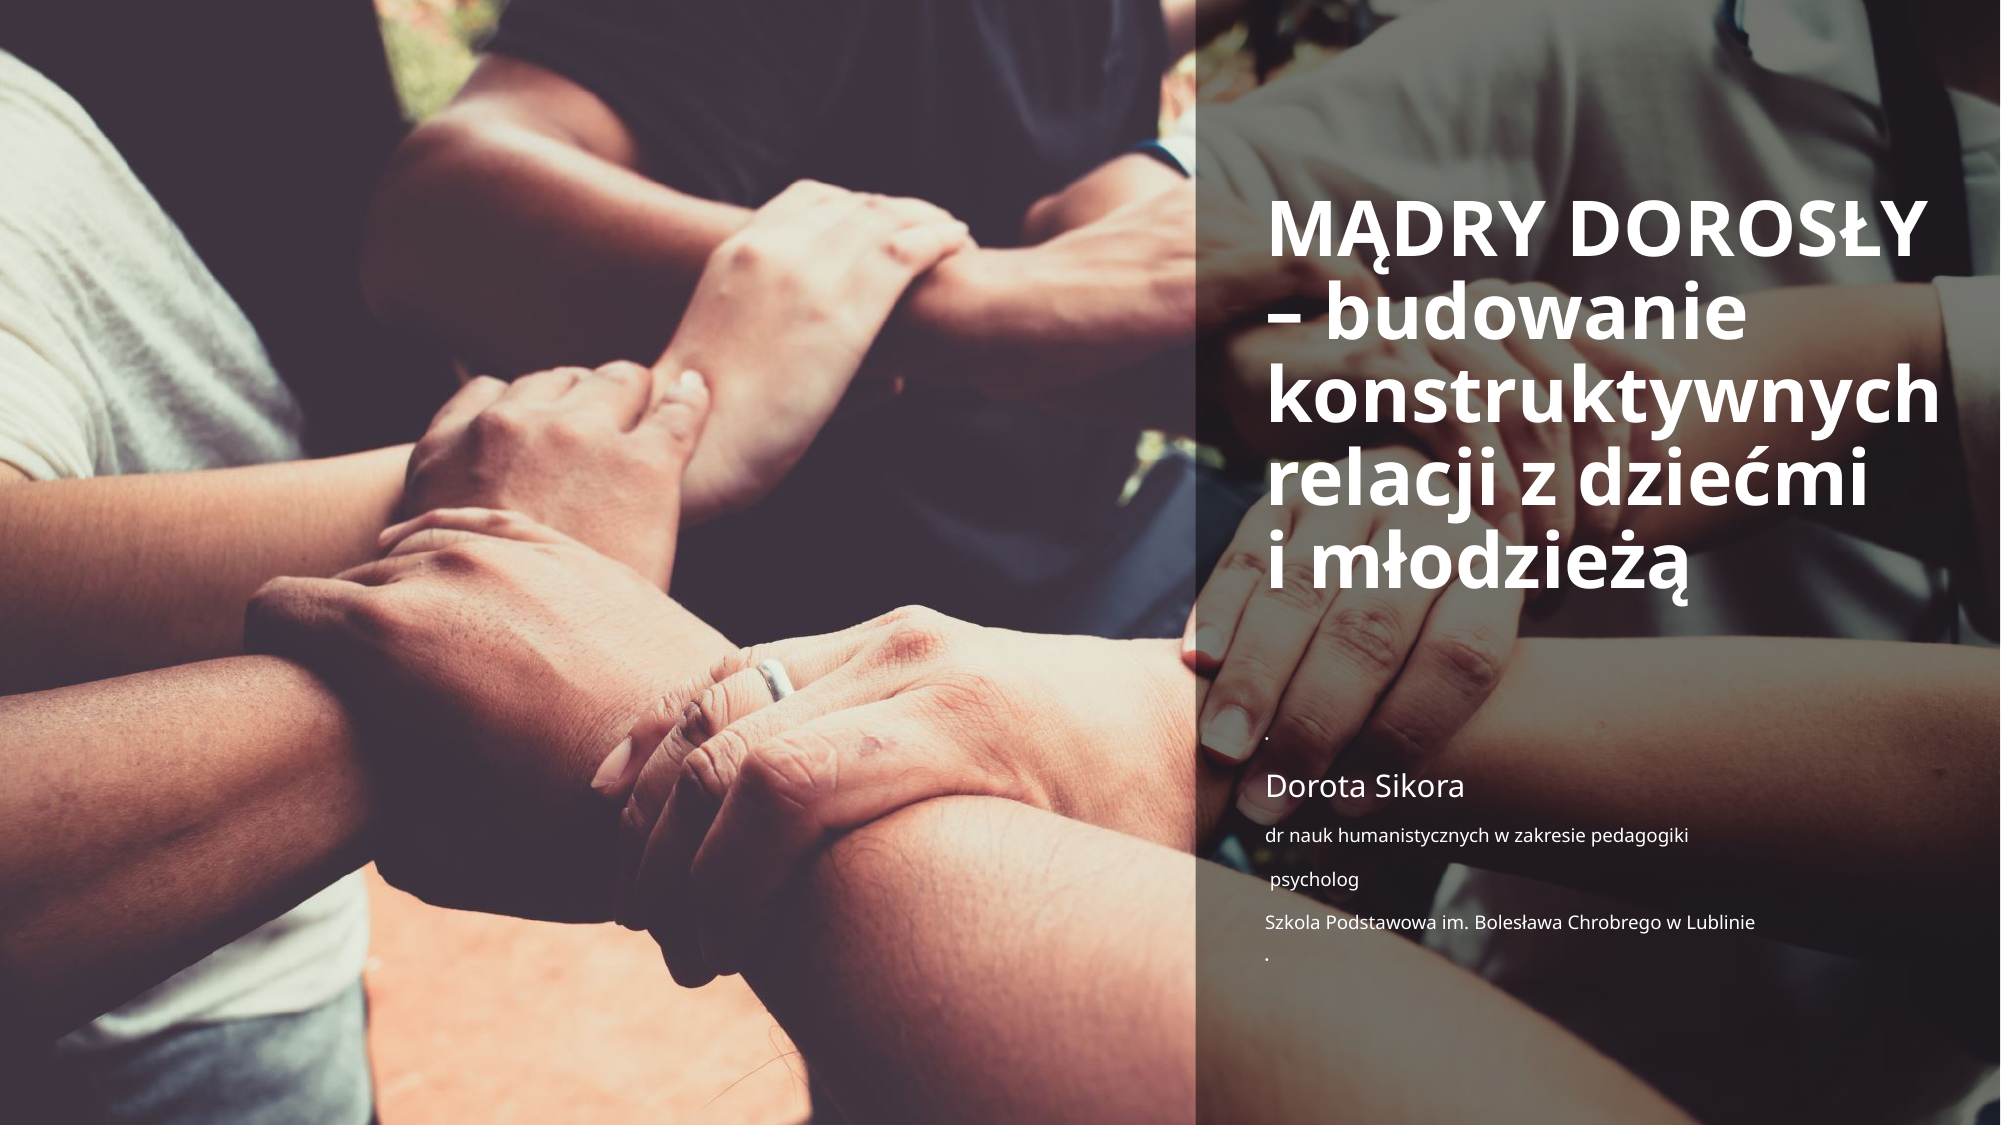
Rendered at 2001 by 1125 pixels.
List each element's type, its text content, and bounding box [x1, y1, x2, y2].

subtitle Dorota Sikora dr nauk humanistycznych w zakresie pedagogiki psycholog Szkola Podstawowa im. Bolesława Chrobrego w Lublinie [1250, 725, 1896, 953]
picture [0, 0, 1196, 1125]
text_box [1196, 0, 2000, 1125]
title MĄDRY DOROSŁY – budowanie konstruktywnych relacji z dziećmi i młodzieżą [1250, 135, 1966, 706]
